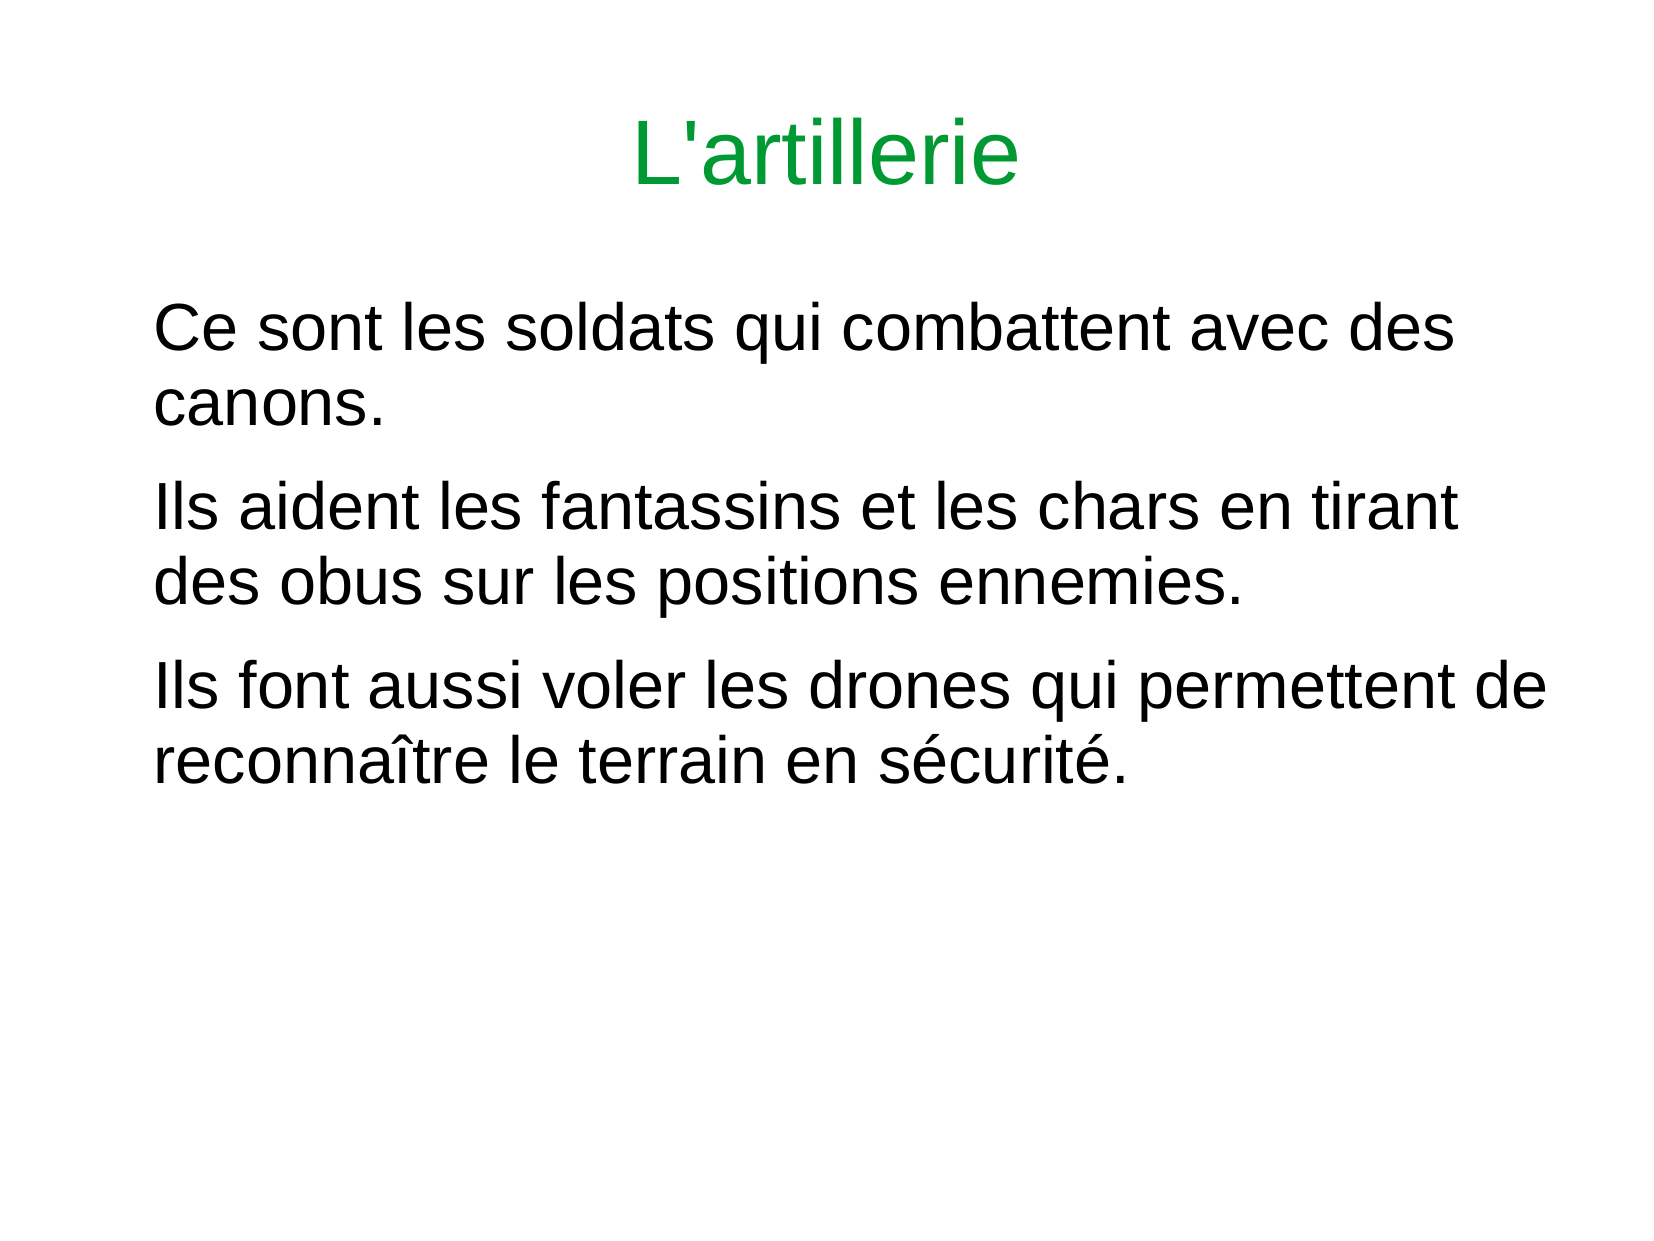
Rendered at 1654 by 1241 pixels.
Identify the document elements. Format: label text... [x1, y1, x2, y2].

title L'artillerie [82, 49, 1571, 257]
list Ce sont les soldats qui combattent avec des canons. Ils aident les fantassins et les chars en tirant des obus sur les positions ennemies. Ils font aussi voler les drones qui permettent de reconnaître le terrain en sécurité. [82, 290, 1571, 1109]
